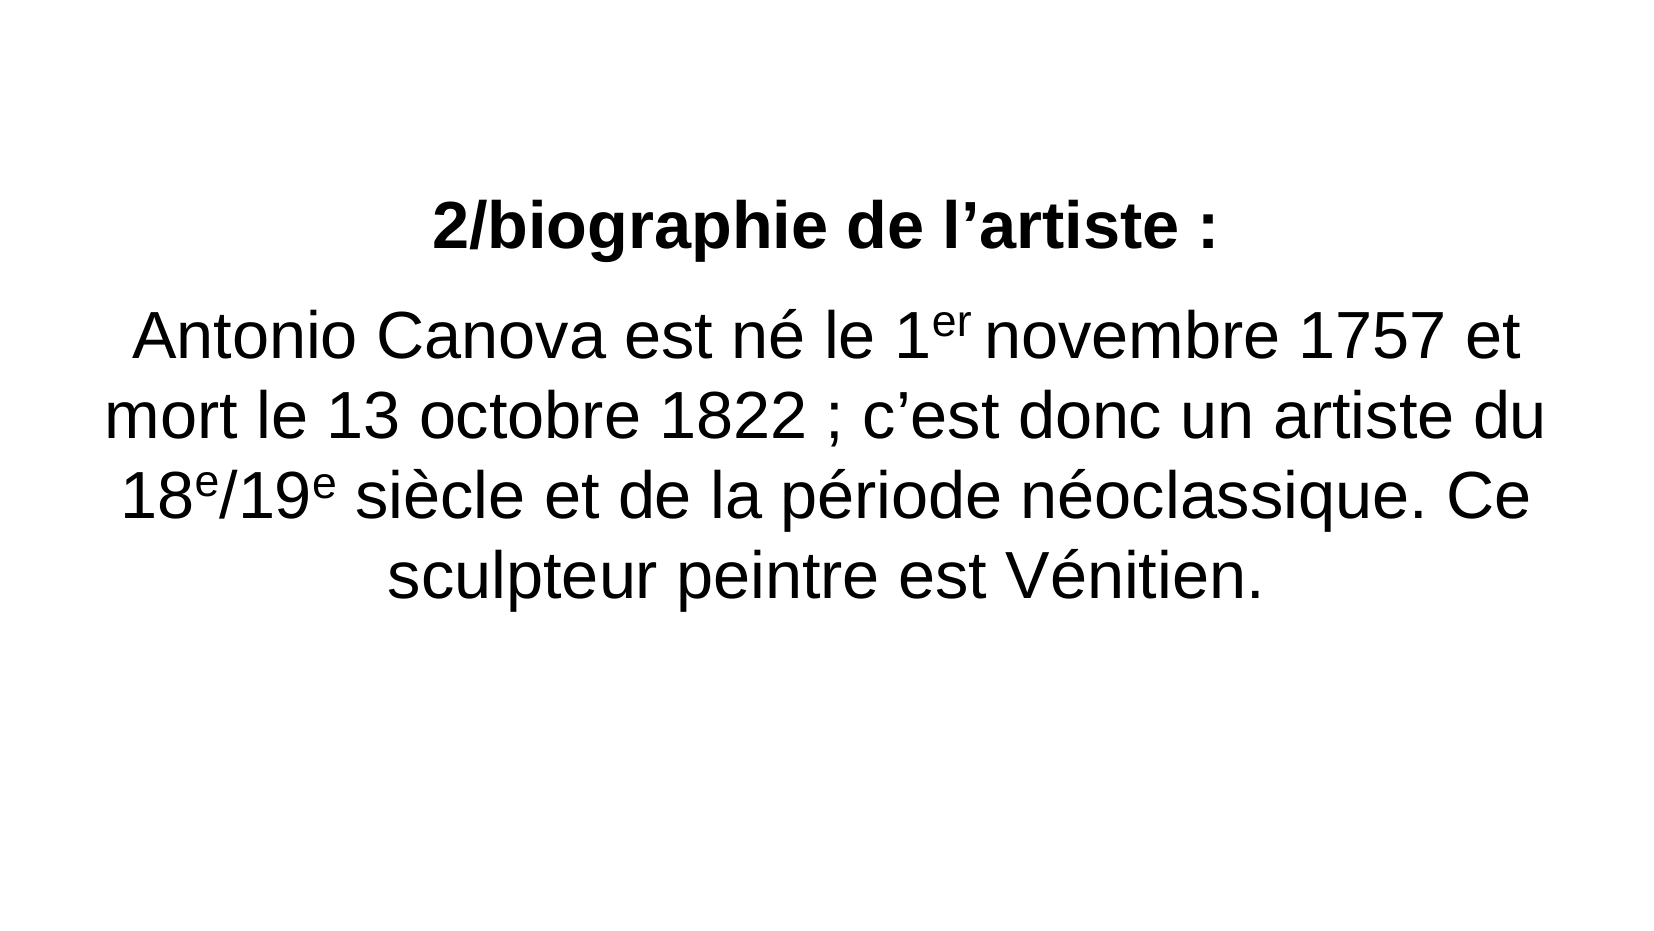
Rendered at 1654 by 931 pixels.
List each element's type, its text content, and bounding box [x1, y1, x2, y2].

subtitle 2/biographie de l’artiste : Antonio Canova est né le 1er novembre 1757 et mort le 13 octobre 1822 ; c’est donc un artiste du 18e/19e siècle et de la période néoclassique. Ce sculpteur peintre est Vénitien. [82, 37, 1571, 757]
